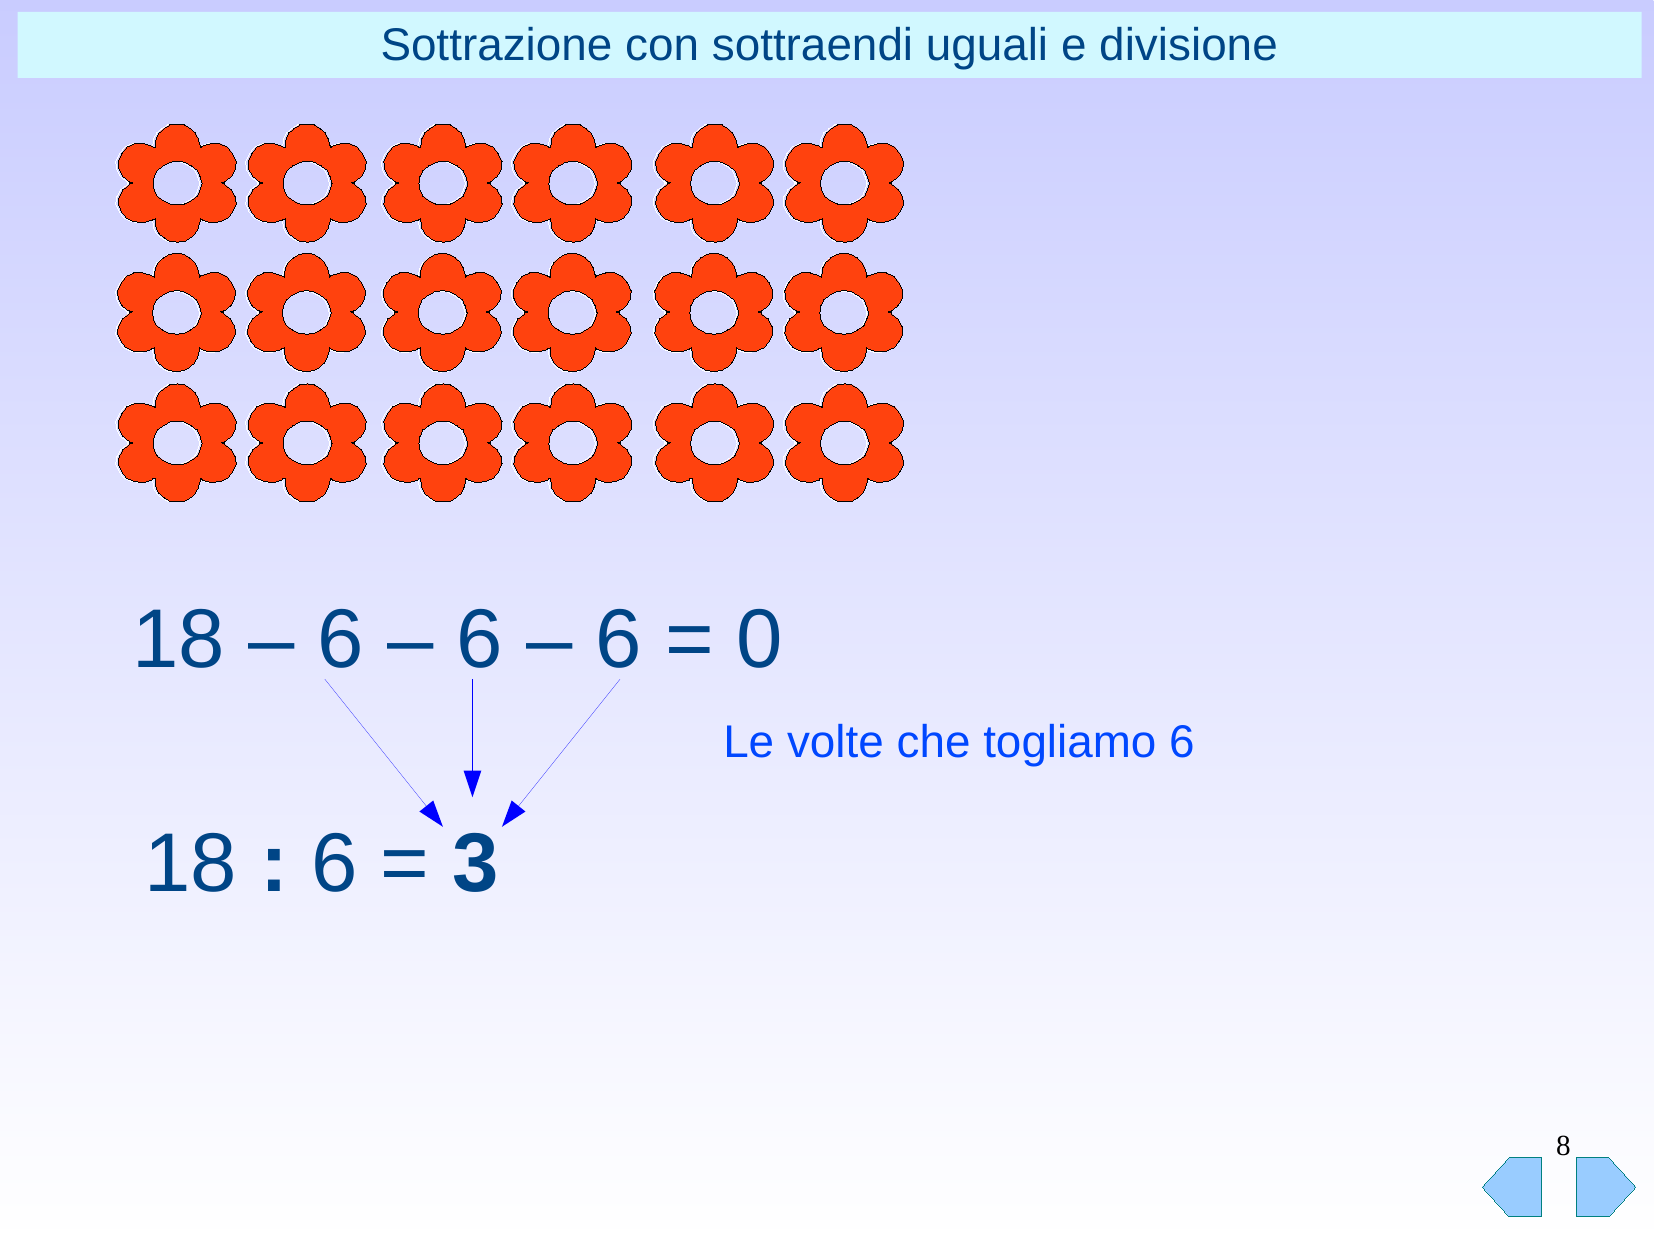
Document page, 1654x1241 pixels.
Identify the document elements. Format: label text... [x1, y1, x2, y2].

text_box [118, 124, 237, 243]
text_box Sottrazione con sottraendi uguali e divisione [17, 11, 1642, 78]
text_box [248, 383, 367, 502]
text_box [118, 383, 237, 502]
text_box [785, 124, 904, 243]
text_box [784, 253, 903, 372]
text_box [513, 124, 632, 243]
text_box [383, 124, 503, 243]
text_box [247, 253, 366, 372]
text_box [655, 383, 774, 502]
text_box [785, 383, 904, 502]
text_box 18 : 6 = 3 [129, 809, 573, 918]
text_box [655, 124, 774, 243]
text_box [1576, 1157, 1636, 1217]
text_box 18 – 6 – 6 – 6 = 0 [118, 584, 1034, 693]
text_box [1482, 1157, 1542, 1217]
text_box [513, 383, 632, 502]
text_box [383, 383, 503, 502]
text_box [513, 253, 632, 372]
text_box [248, 124, 367, 243]
text_box [383, 253, 502, 372]
text_box Le volte che togliamo 6 [708, 708, 1329, 775]
text_box [117, 253, 236, 372]
text_box [654, 253, 773, 372]
